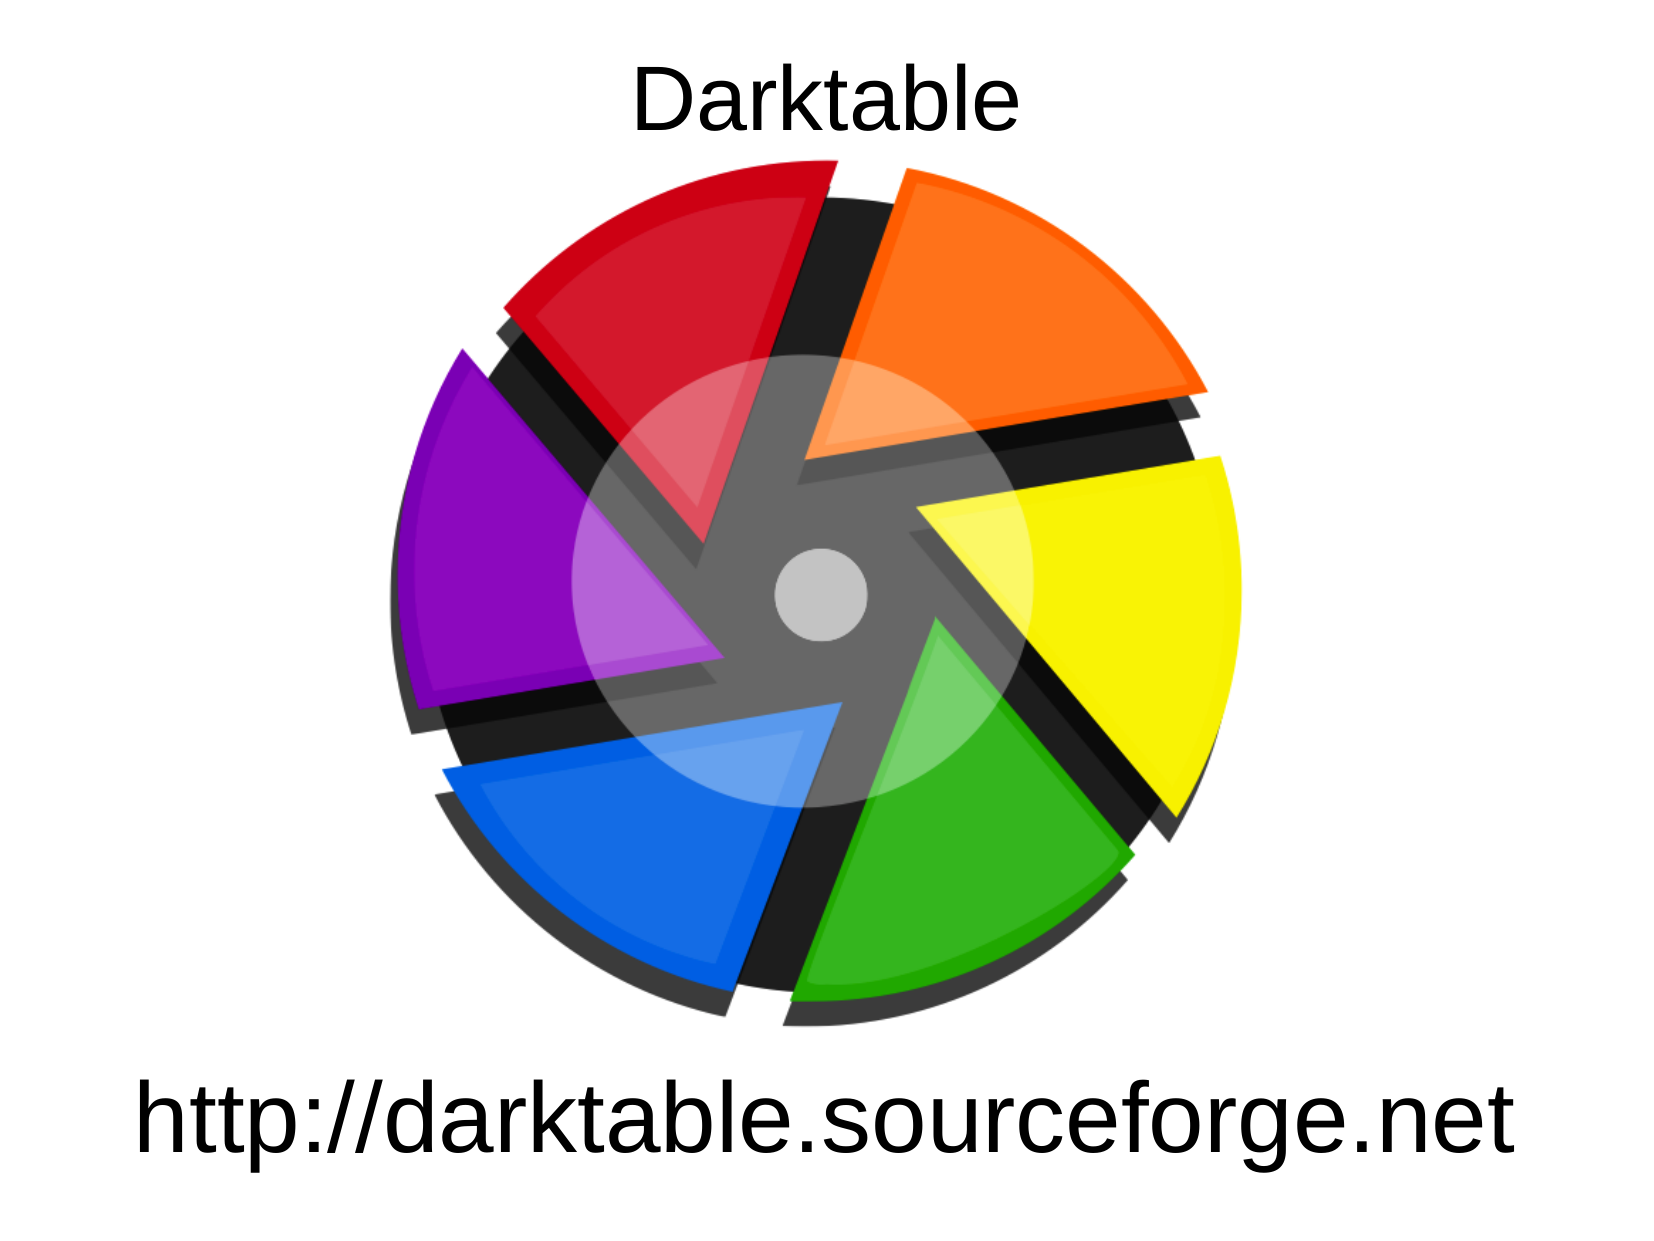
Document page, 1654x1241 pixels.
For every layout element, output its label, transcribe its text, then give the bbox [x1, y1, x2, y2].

title Darktable [82, 47, 1571, 150]
text_box http://darktable.sourceforge.net [118, 1054, 1532, 1182]
picture [370, 147, 1270, 1046]
